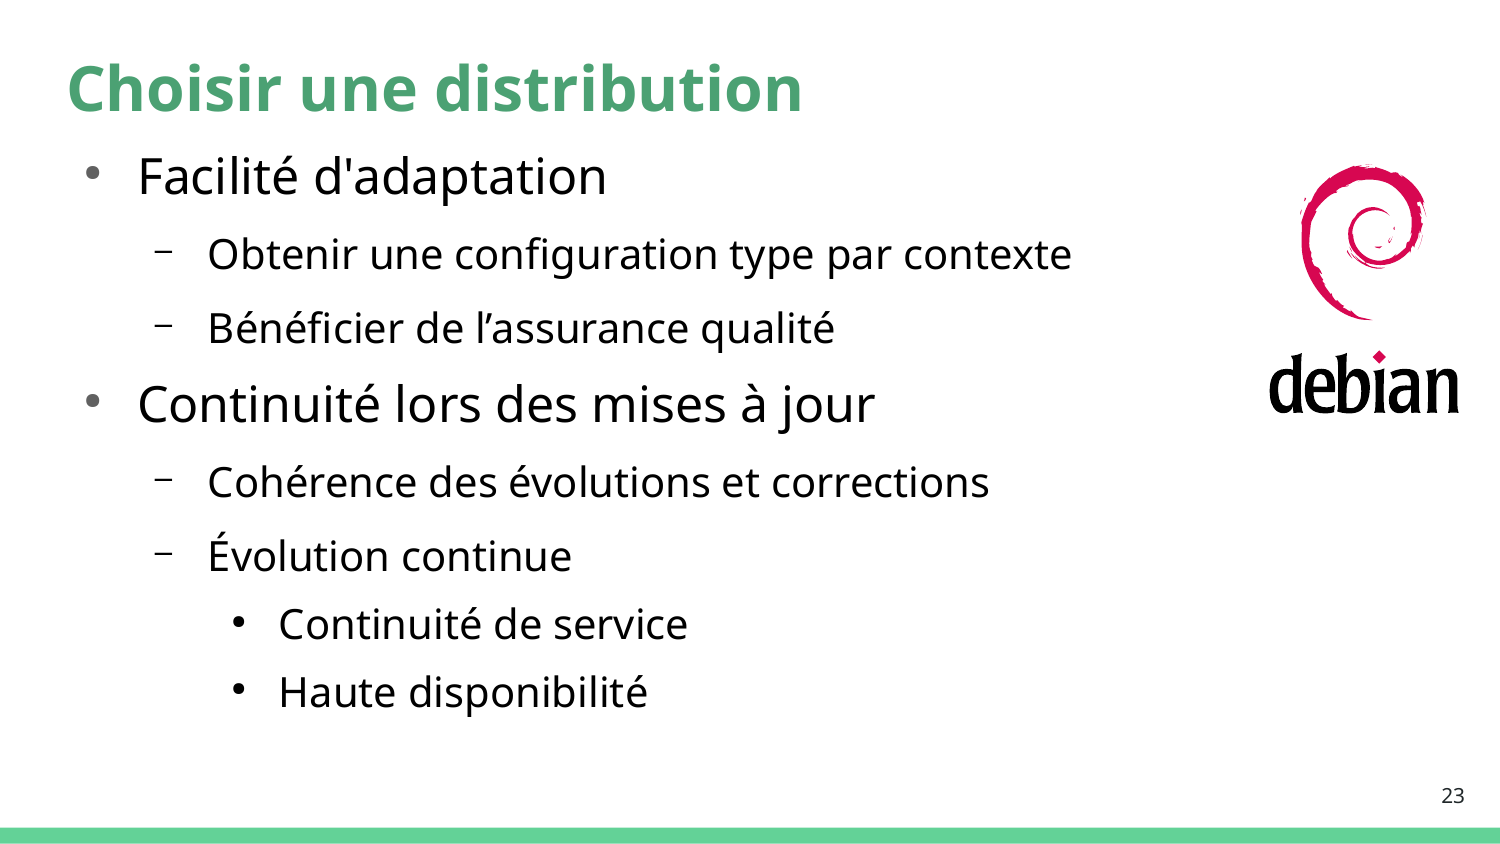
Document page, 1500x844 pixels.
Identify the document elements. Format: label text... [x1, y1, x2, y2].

title Choisir une distribution [51, 23, 1449, 117]
picture [1269, 164, 1459, 414]
list Facilité d'adaptation Obtenir une configuration type par contexte Bénéficier de l’assurance qualité Continuité lors des mises à jour Cohérence des évolutions et corrections Évolution continue Continuité de service Haute disponibilité [51, 120, 1241, 827]
text_box <numéro> [1389, 764, 1480, 830]
